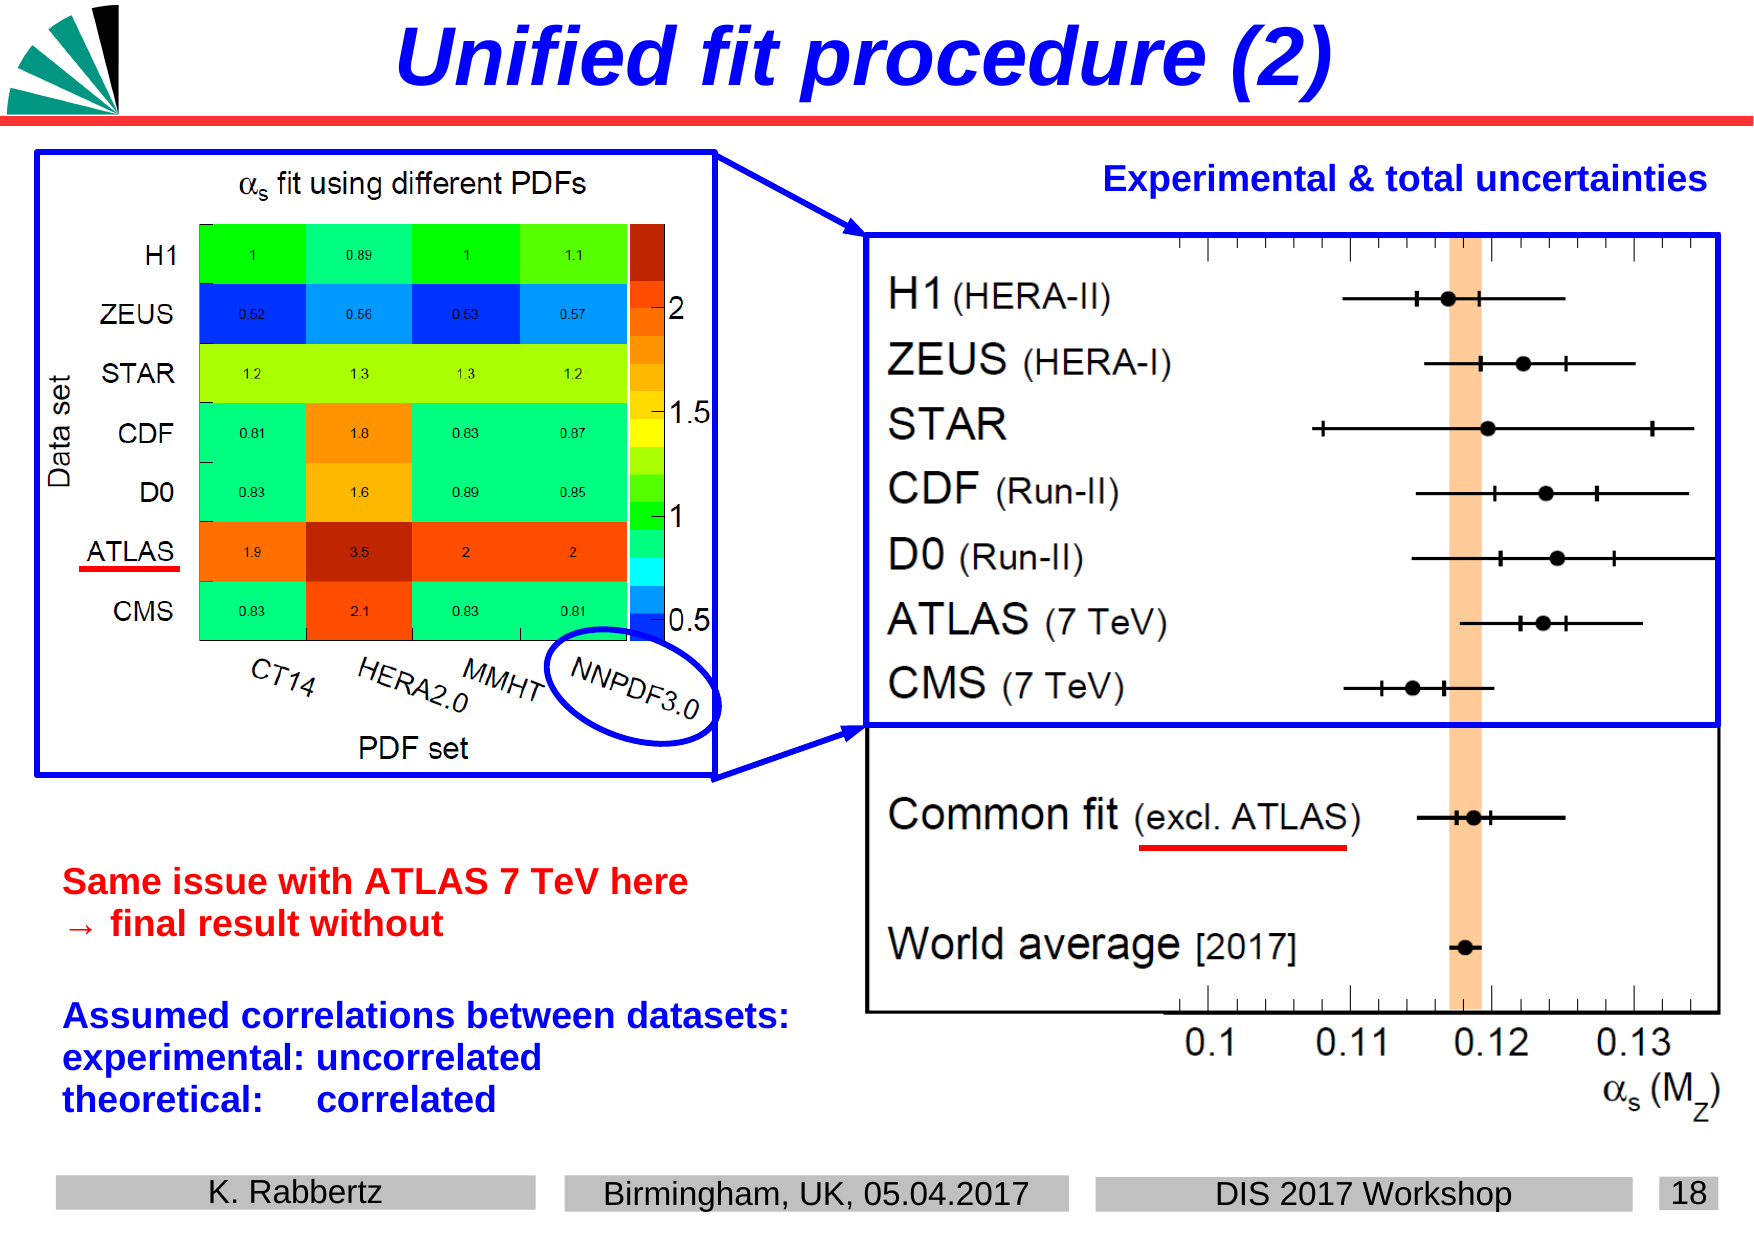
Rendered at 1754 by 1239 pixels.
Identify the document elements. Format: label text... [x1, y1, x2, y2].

text_box Assumed correlations between datasets: experimental: uncorrelated theoretical: correlated [50, 988, 803, 1127]
title Unified fit procedure (2) [123, 0, 1606, 114]
picture [869, 238, 1715, 722]
picture [39, 155, 712, 773]
text_box Same issue with ATLAS 7 TeV here → final result without [50, 854, 693, 958]
text_box Experimental & total uncertainties [1090, 151, 1721, 206]
picture [862, 227, 1731, 1130]
picture [550, 633, 712, 740]
picture [7, 5, 119, 116]
